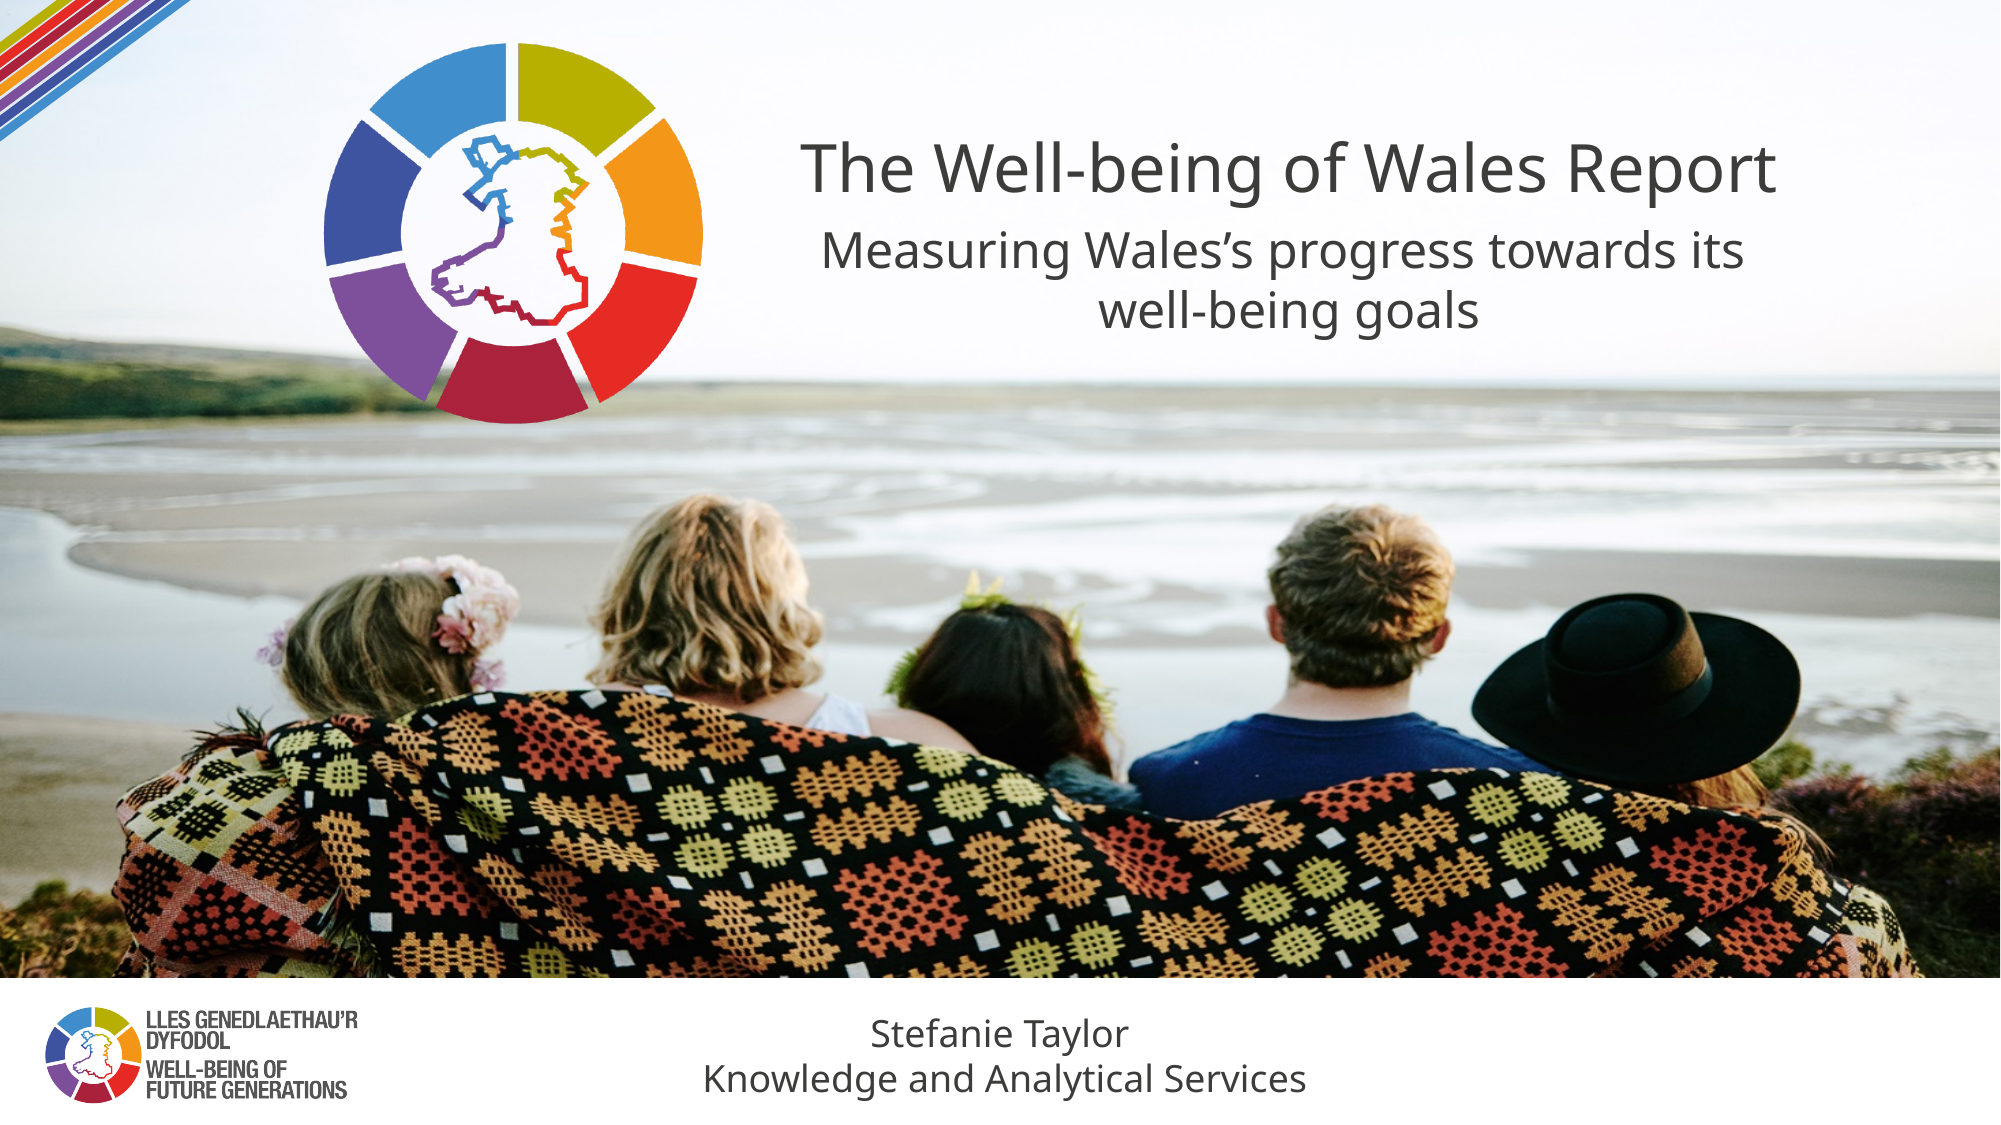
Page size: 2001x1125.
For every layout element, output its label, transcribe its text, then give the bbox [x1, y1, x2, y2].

picture [323, 43, 717, 424]
text_box The Well-being of Wales Report Measuring Wales’s progress towards its well-being goals [751, 118, 1827, 349]
text_box Stefanie Taylor Knowledge and Analytical Services [657, 1002, 1343, 1109]
